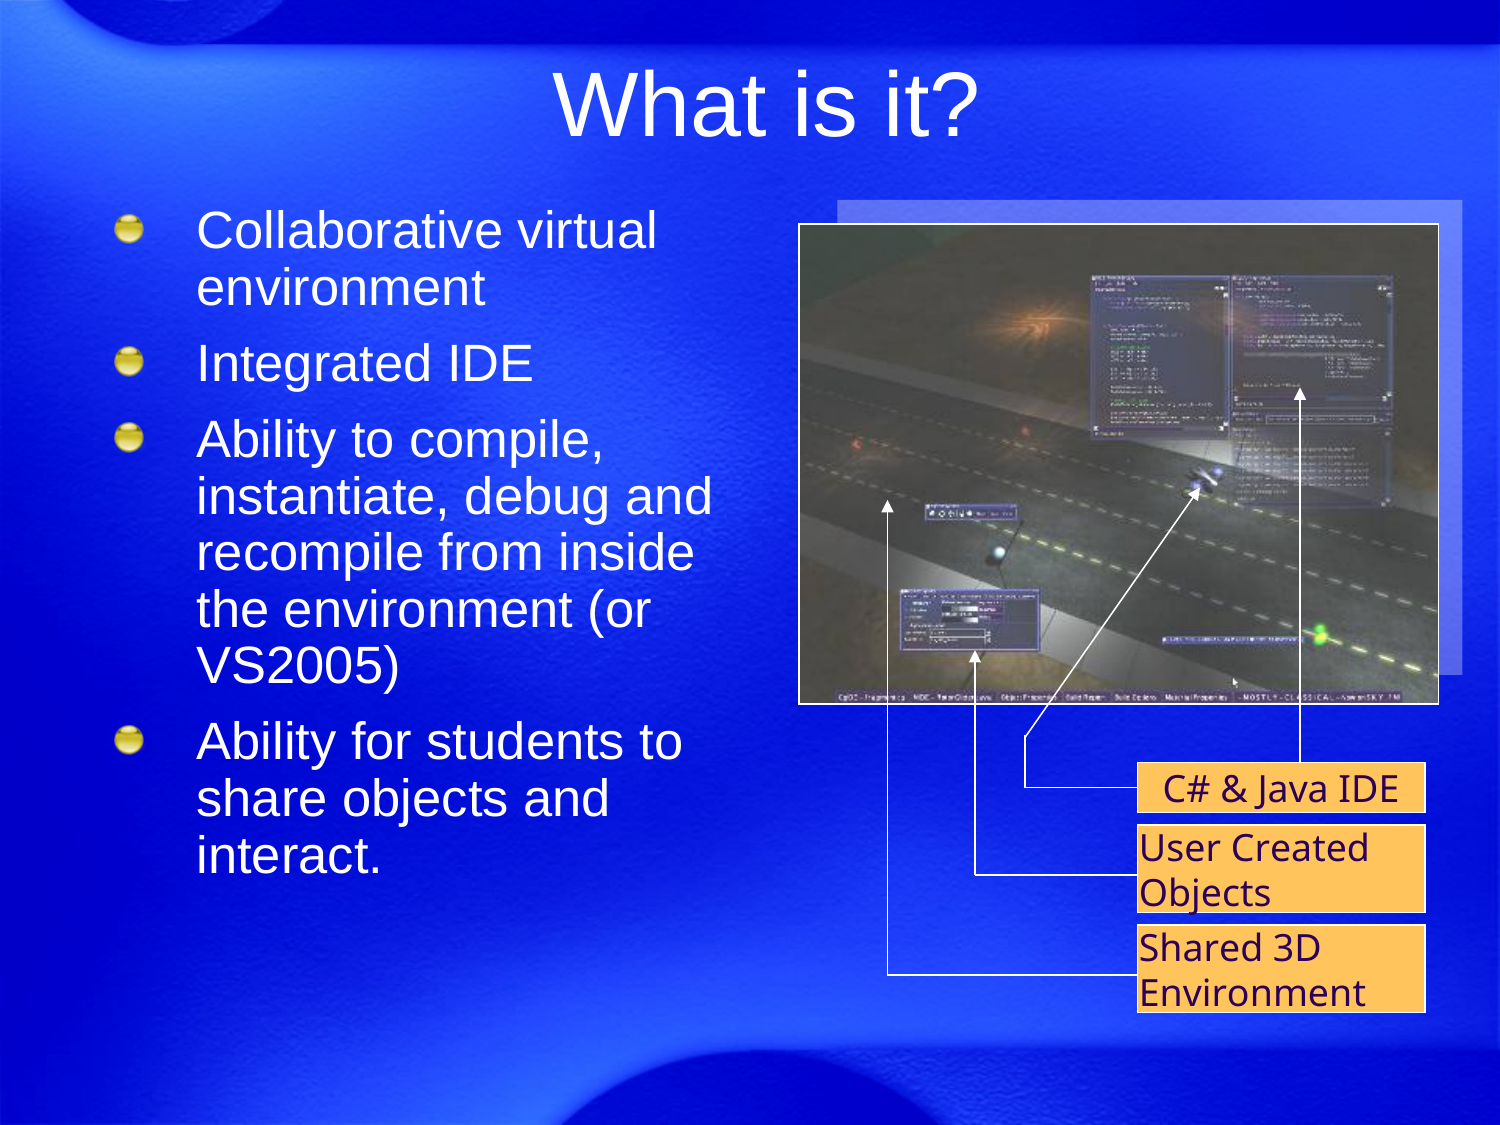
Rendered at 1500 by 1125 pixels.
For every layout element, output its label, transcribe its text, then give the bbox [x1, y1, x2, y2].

picture [0, 0, 1500, 1125]
text_box User Created Objects [1137, 825, 1426, 913]
text_box Collaborative virtual environment Integrated IDE Ability to compile, instantiate, debug and recompile from inside the environment (or VS2005) Ability for students to share objects and interact. [97, 196, 767, 897]
text_box [837, 199, 1463, 675]
text_box Shared 3D Environment [1137, 924, 1426, 1013]
title What is it? [62, 37, 1440, 163]
text_box C# & Java IDE [1137, 762, 1426, 813]
